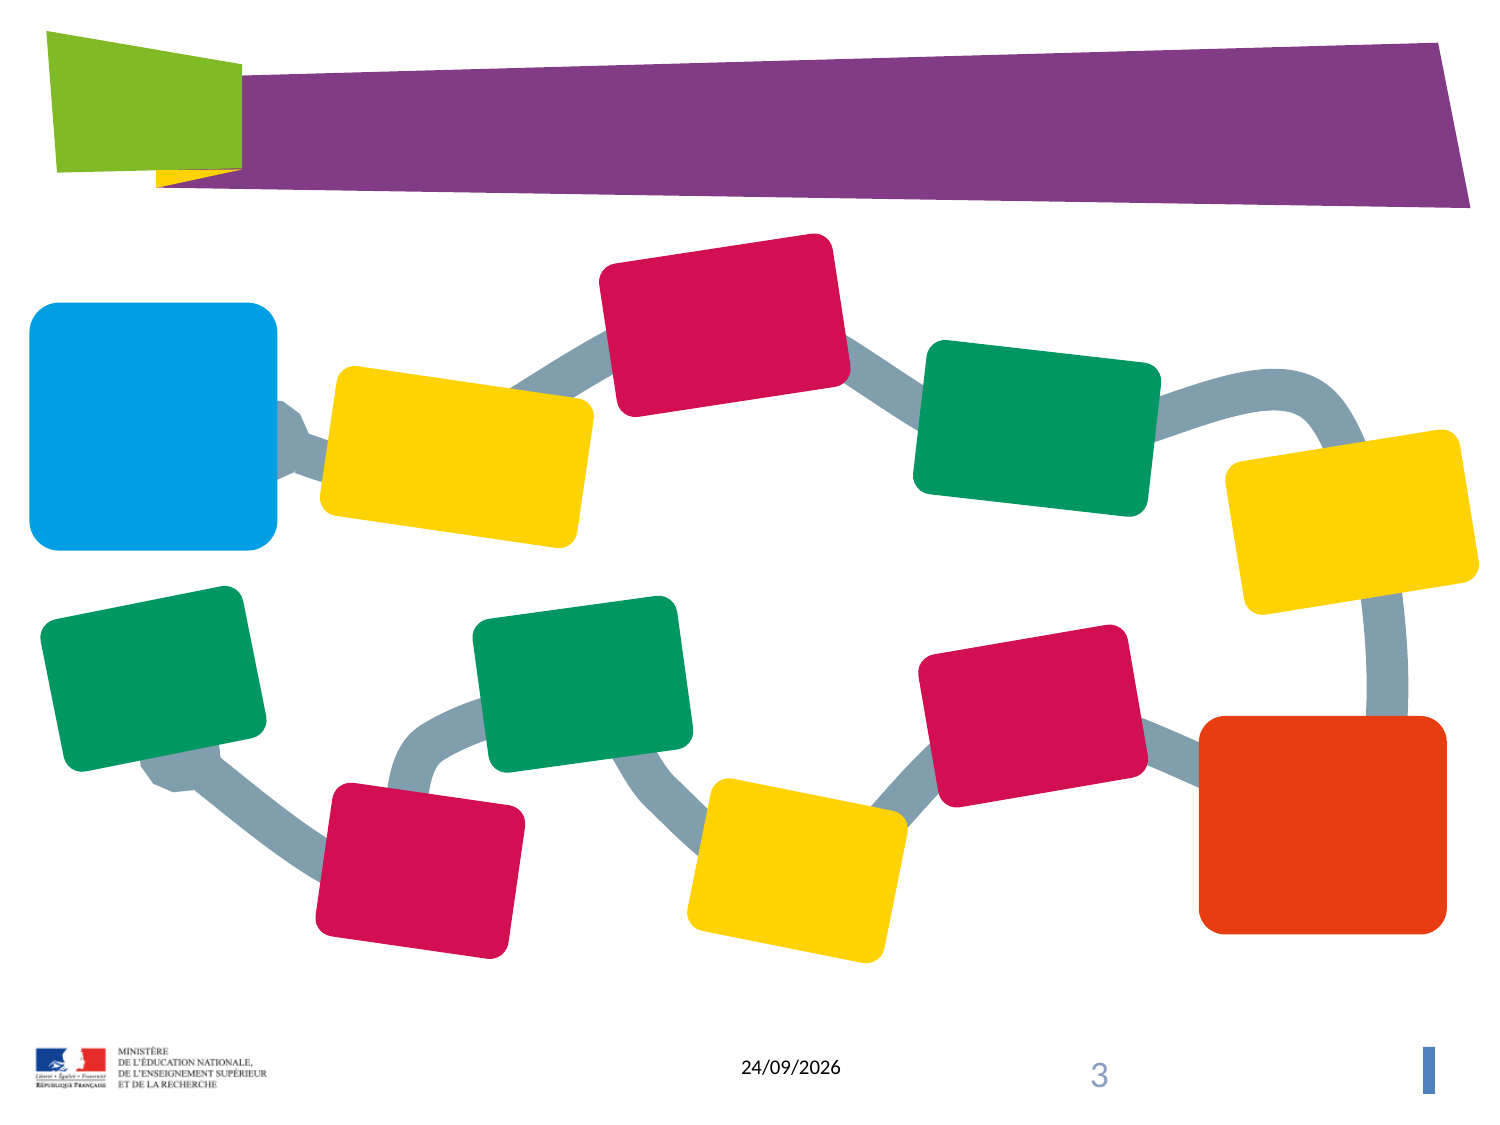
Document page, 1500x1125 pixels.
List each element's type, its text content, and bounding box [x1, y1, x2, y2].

text_box [918, 624, 1149, 808]
text_box [472, 595, 694, 773]
text_box [687, 778, 908, 964]
text_box [315, 782, 526, 959]
slide_number 03/05/2015 [726, 1046, 951, 1084]
slide_number <numéro> [1074, 1042, 1425, 1103]
text_box [599, 233, 851, 417]
text_box [1198, 715, 1447, 935]
text_box [319, 366, 594, 549]
text_box [29, 302, 278, 551]
picture [29, 1017, 275, 1118]
text_box [913, 340, 1162, 517]
text_box [1225, 429, 1479, 615]
text_box [40, 585, 267, 772]
